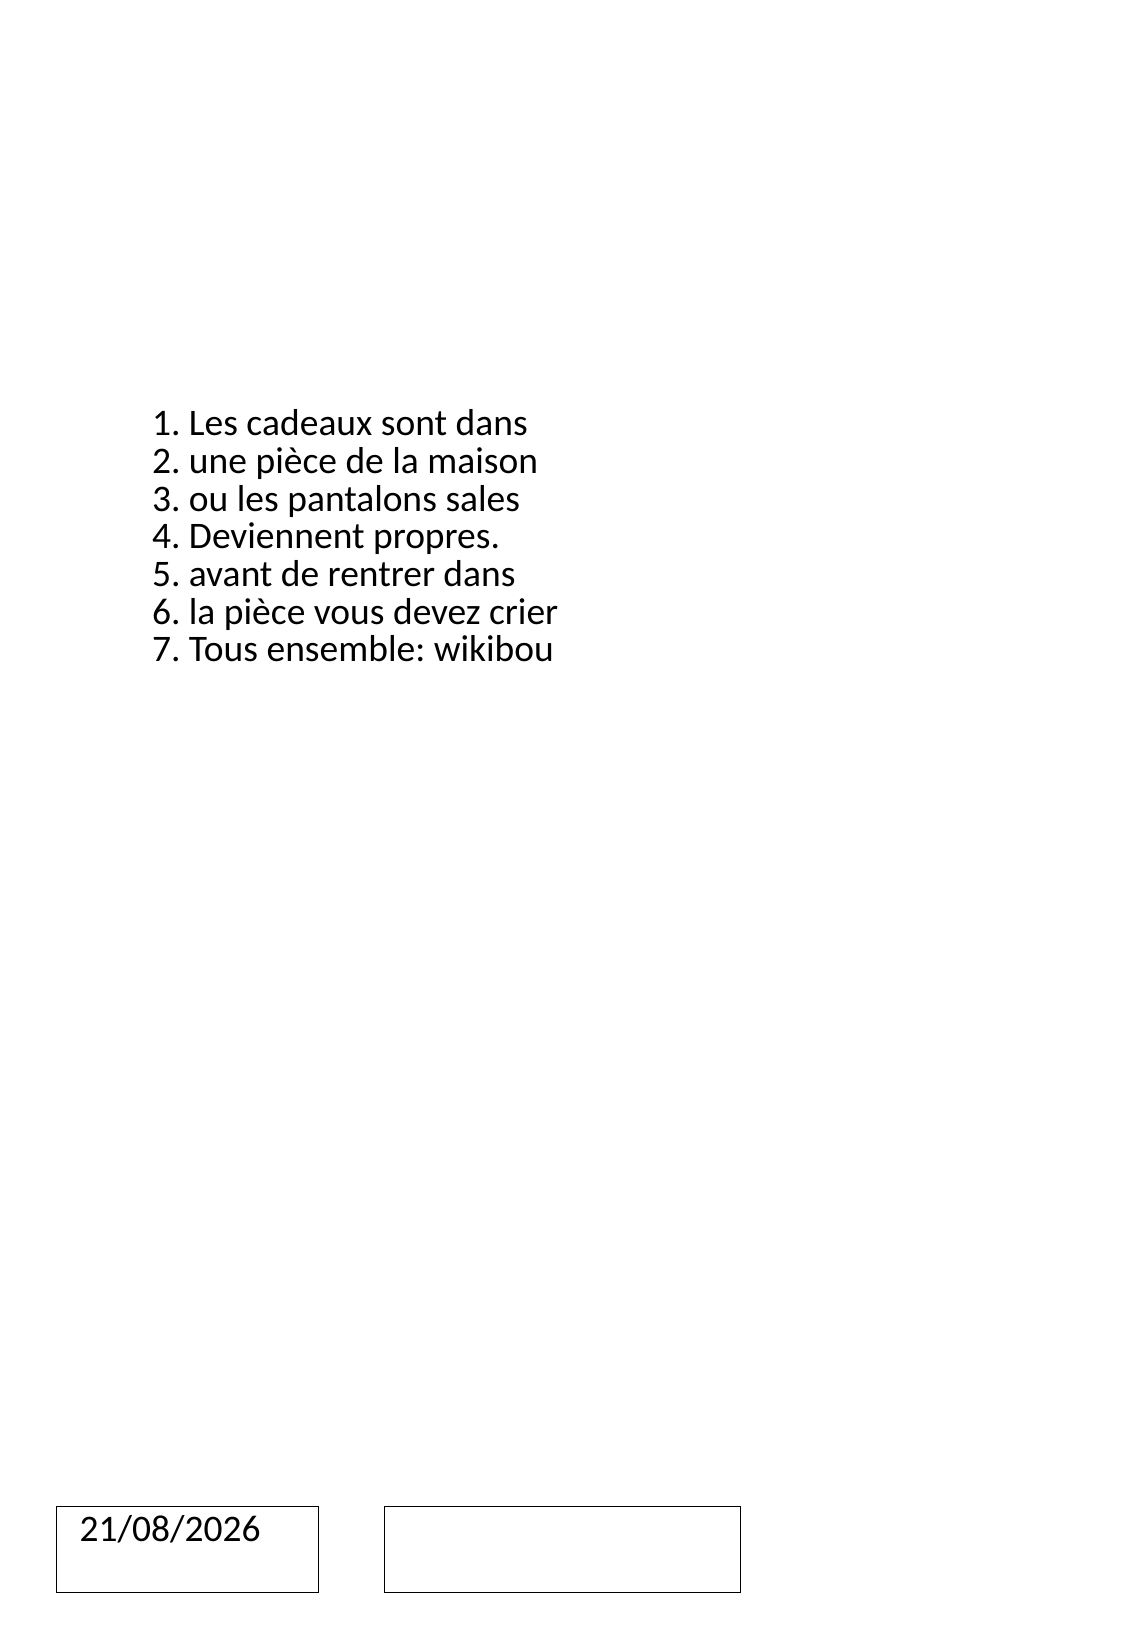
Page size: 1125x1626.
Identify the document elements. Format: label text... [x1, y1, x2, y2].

text_box 1. Les cadeaux sont dans 2. une pièce de la maison 3. ou les pantalons sales 4. Deviennent propres. 5. avant de rentrer dans 6. la pièce vous devez crier 7. Tous ensemble: wikibou [137, 399, 888, 734]
